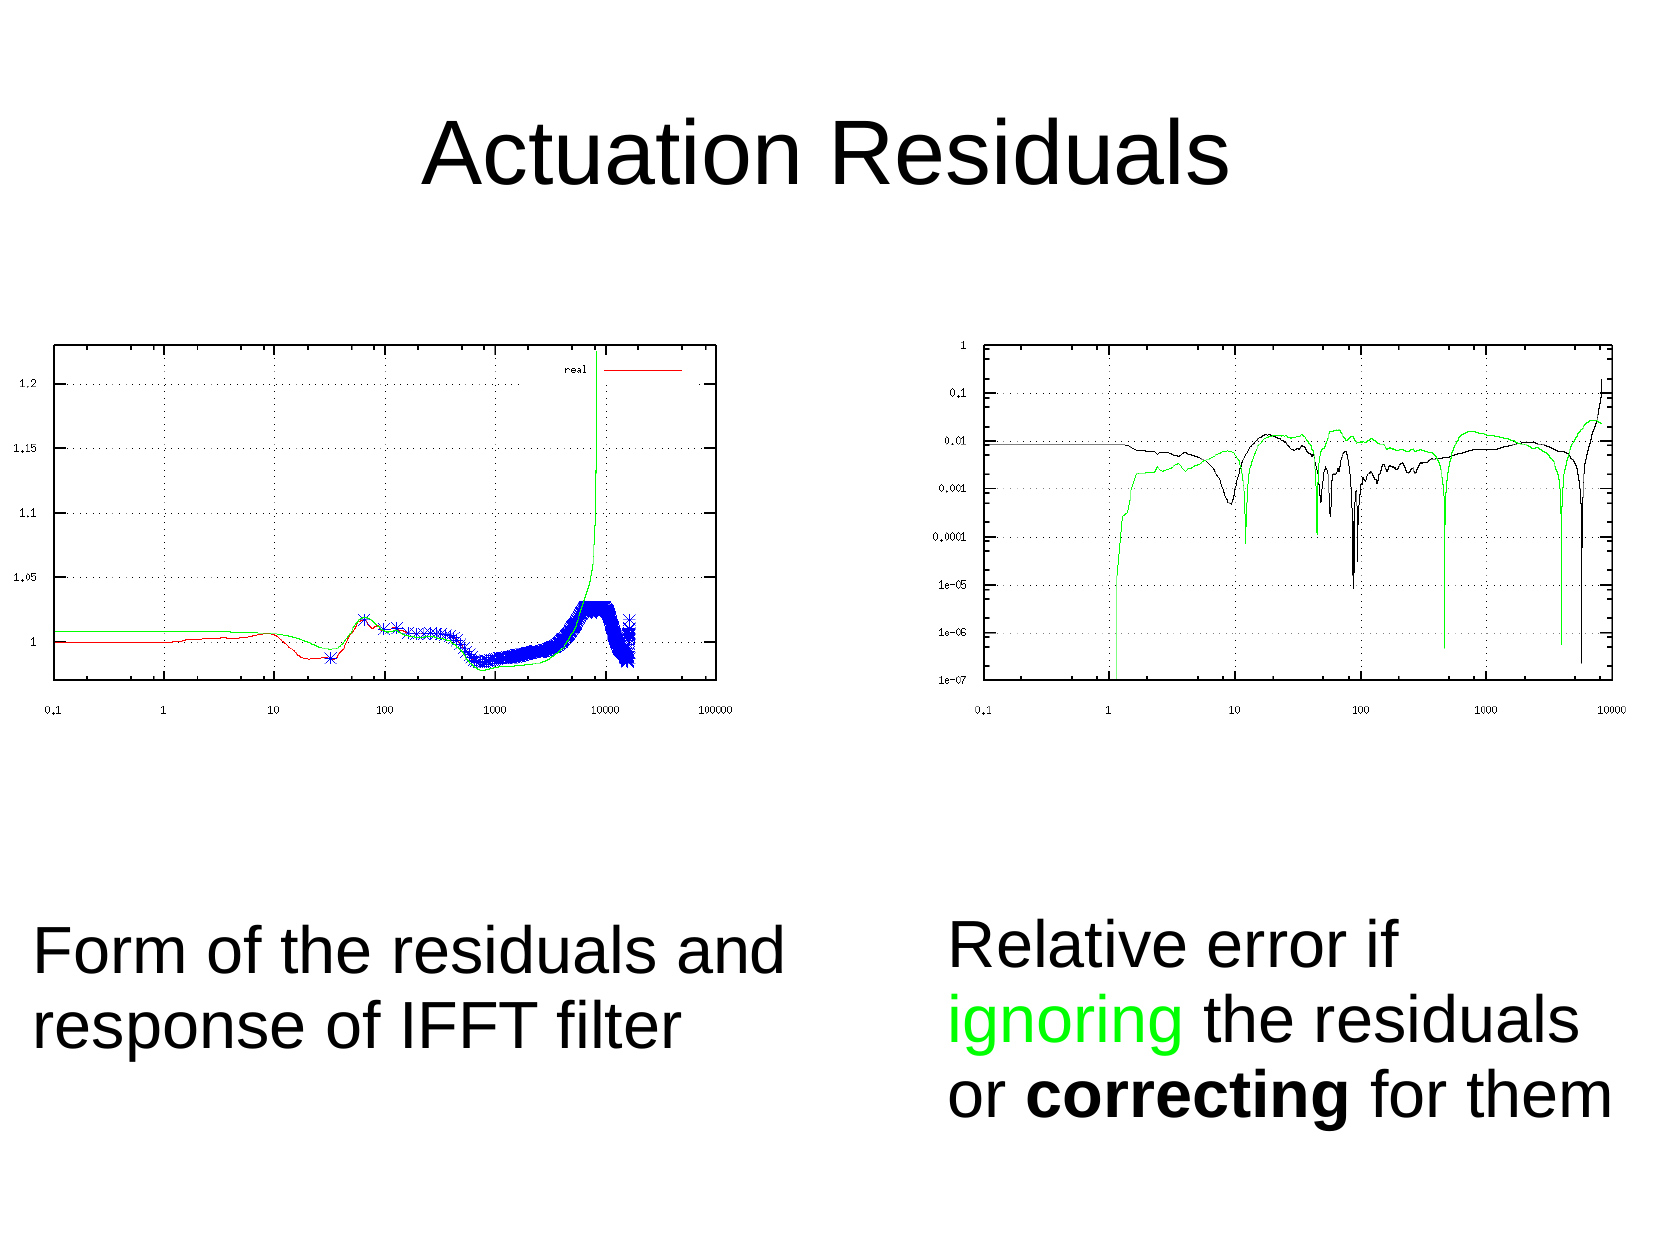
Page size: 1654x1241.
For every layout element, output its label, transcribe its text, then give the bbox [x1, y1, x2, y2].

title Actuation Residuals [82, 56, 1571, 250]
picture [0, 328, 1654, 736]
text_box Form of the residuals and response of IFFT filter [18, 905, 802, 1087]
text_box Relative error if ignoring the residuals or correcting for them [933, 900, 1630, 1167]
